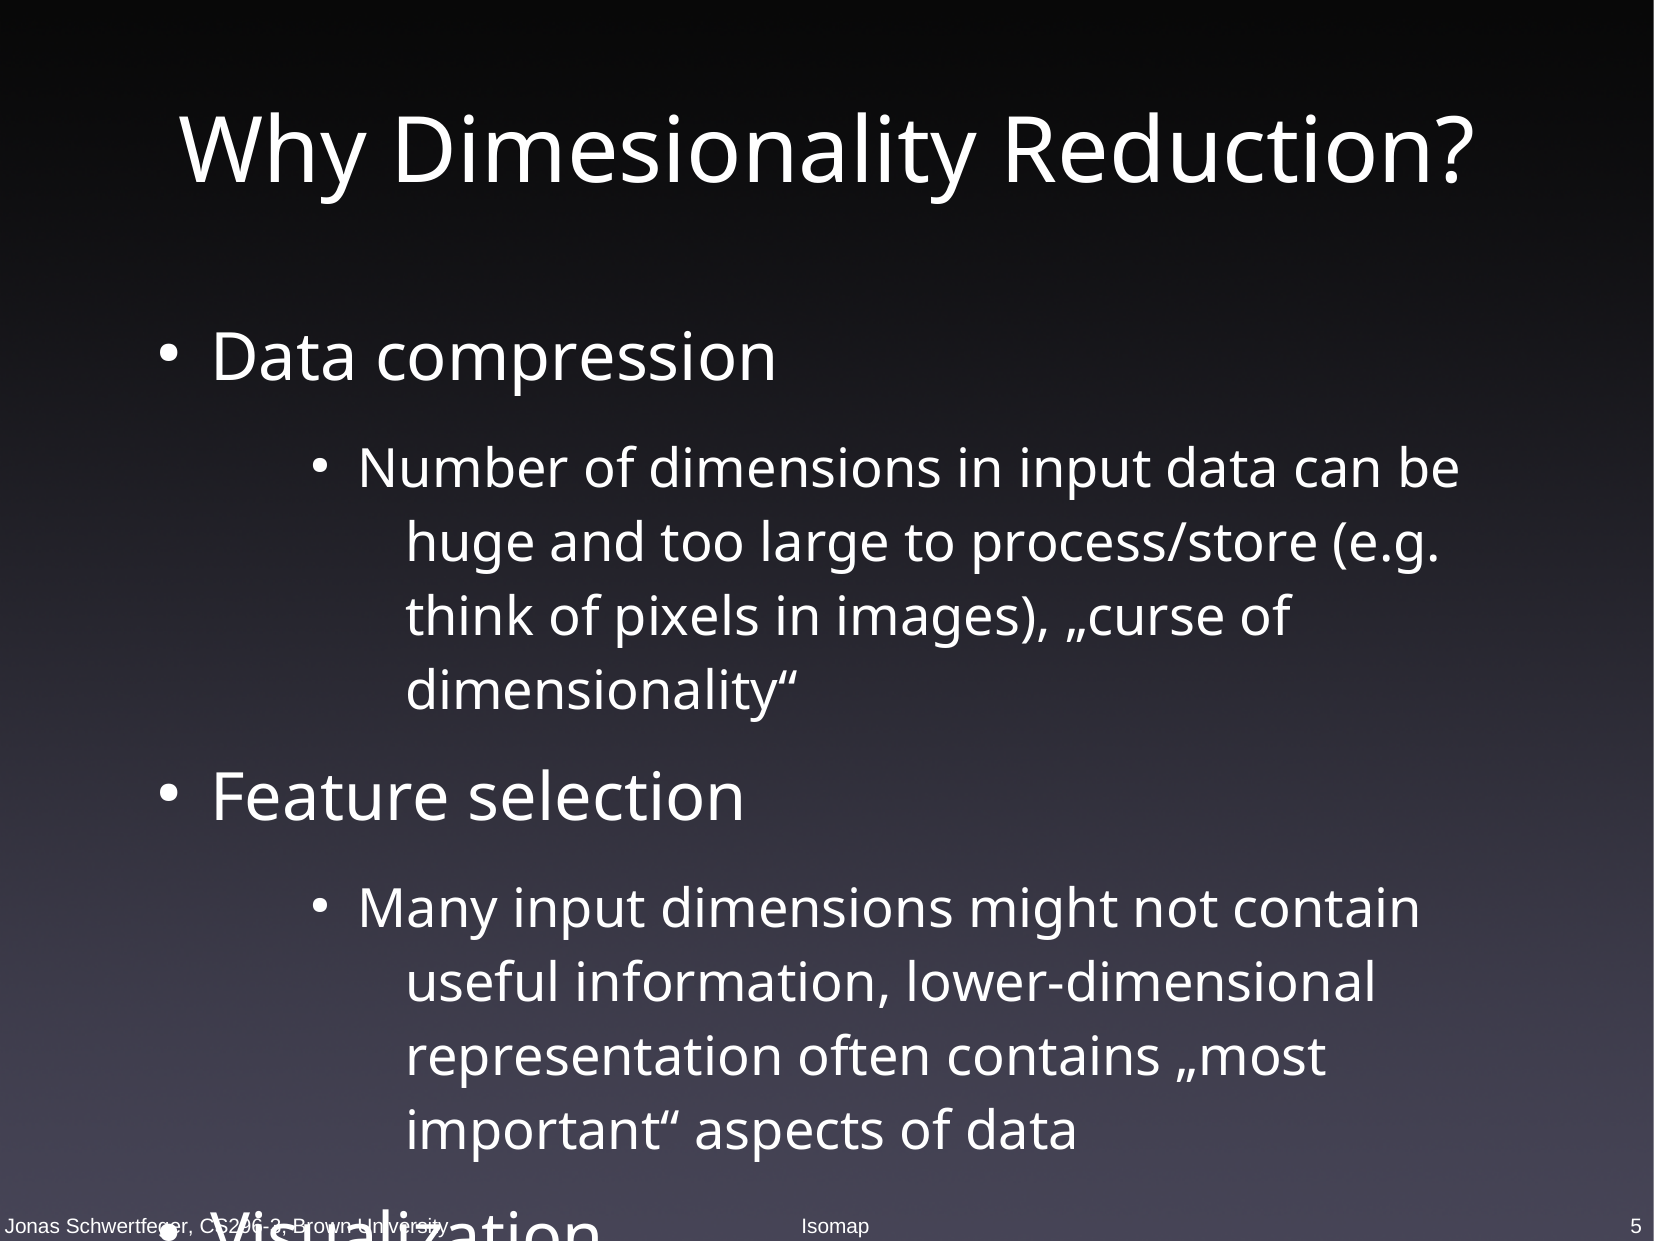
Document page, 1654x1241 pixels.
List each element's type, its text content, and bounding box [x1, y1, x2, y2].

picture [0, 0, 1654, 1241]
list Data compression Number of dimensions in input data can be huge and too large to process/store (e.g. think of pixels in images), „curse of dimensionality“ Feature selection Many input dimensions might not contain useful information, lower-dimensional representation often contains „most important“ aspects of data Visualization For visualization purposes some form of reduction of the input dimensions to 2D or 3D is often required [121, 309, 1534, 1154]
picture [276, 1228, 304, 1241]
picture [574, 1229, 592, 1241]
title Why Dimesionality Reduction? [121, 43, 1534, 251]
picture [243, 1222, 248, 1232]
picture [532, 1229, 553, 1241]
